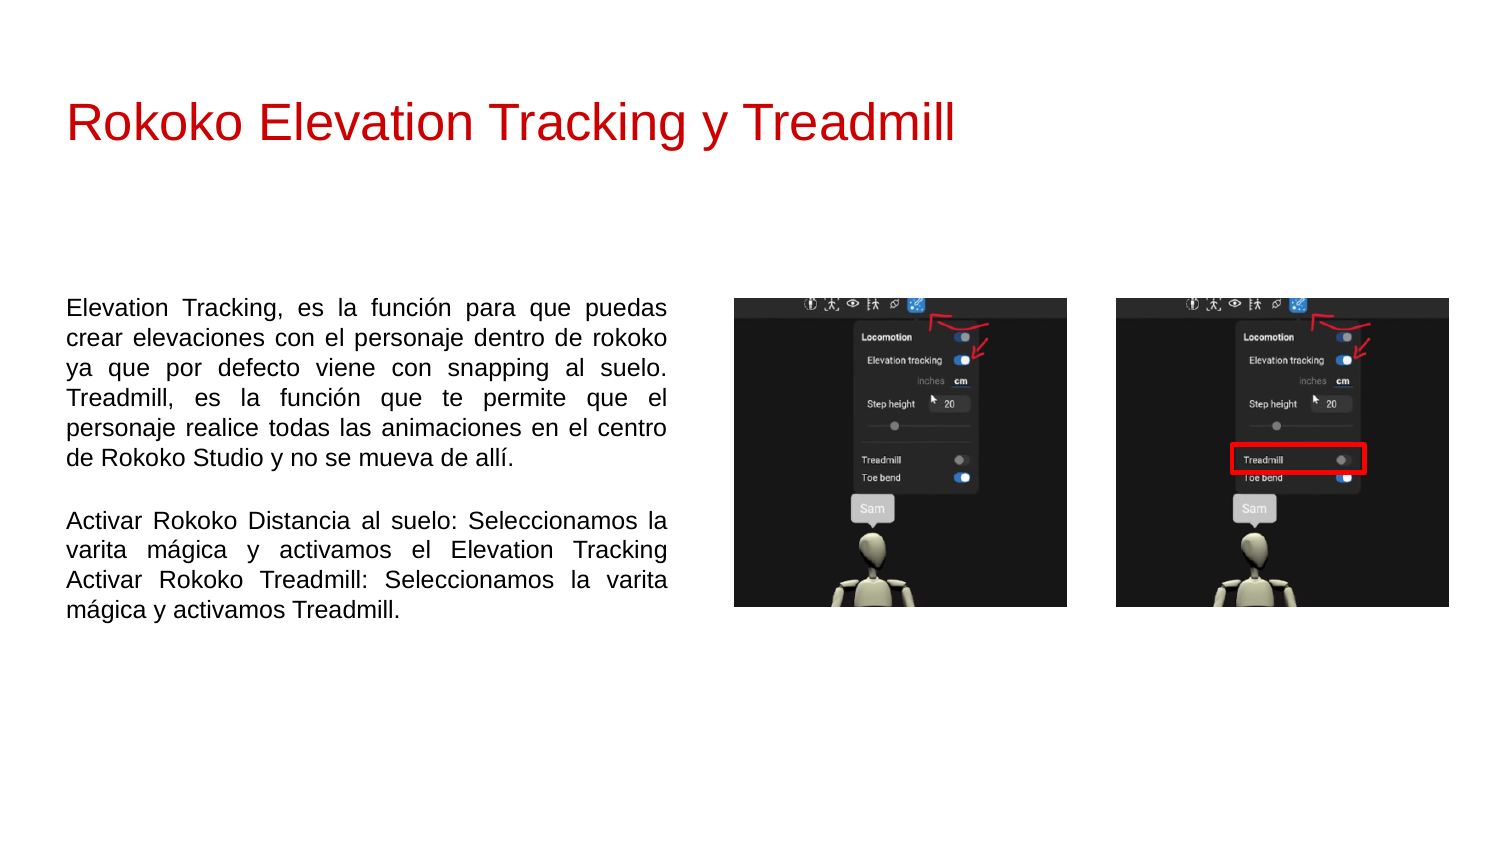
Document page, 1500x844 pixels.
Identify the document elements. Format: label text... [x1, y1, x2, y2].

title Rokoko Elevation Tracking y Treadmill [51, 72, 985, 167]
text_box Elevation Tracking, es la función para que puedas crear elevaciones con el personaje dentro de rokoko ya que por defecto viene con snapping al suelo. Treadmill, es la función que te permite que el personaje realice todas las animaciones en el centro de Rokoko Studio y no se mueva de allí. [51, 276, 684, 487]
text_box Activar Rokoko Distancia al suelo: Seleccionamos la varita mágica y activamos el Elevation Tracking Activar Rokoko Treadmill: Seleccionamos la varita mágica y activamos Treadmill. [51, 489, 684, 639]
picture [734, 298, 1067, 607]
picture [1116, 298, 1449, 607]
